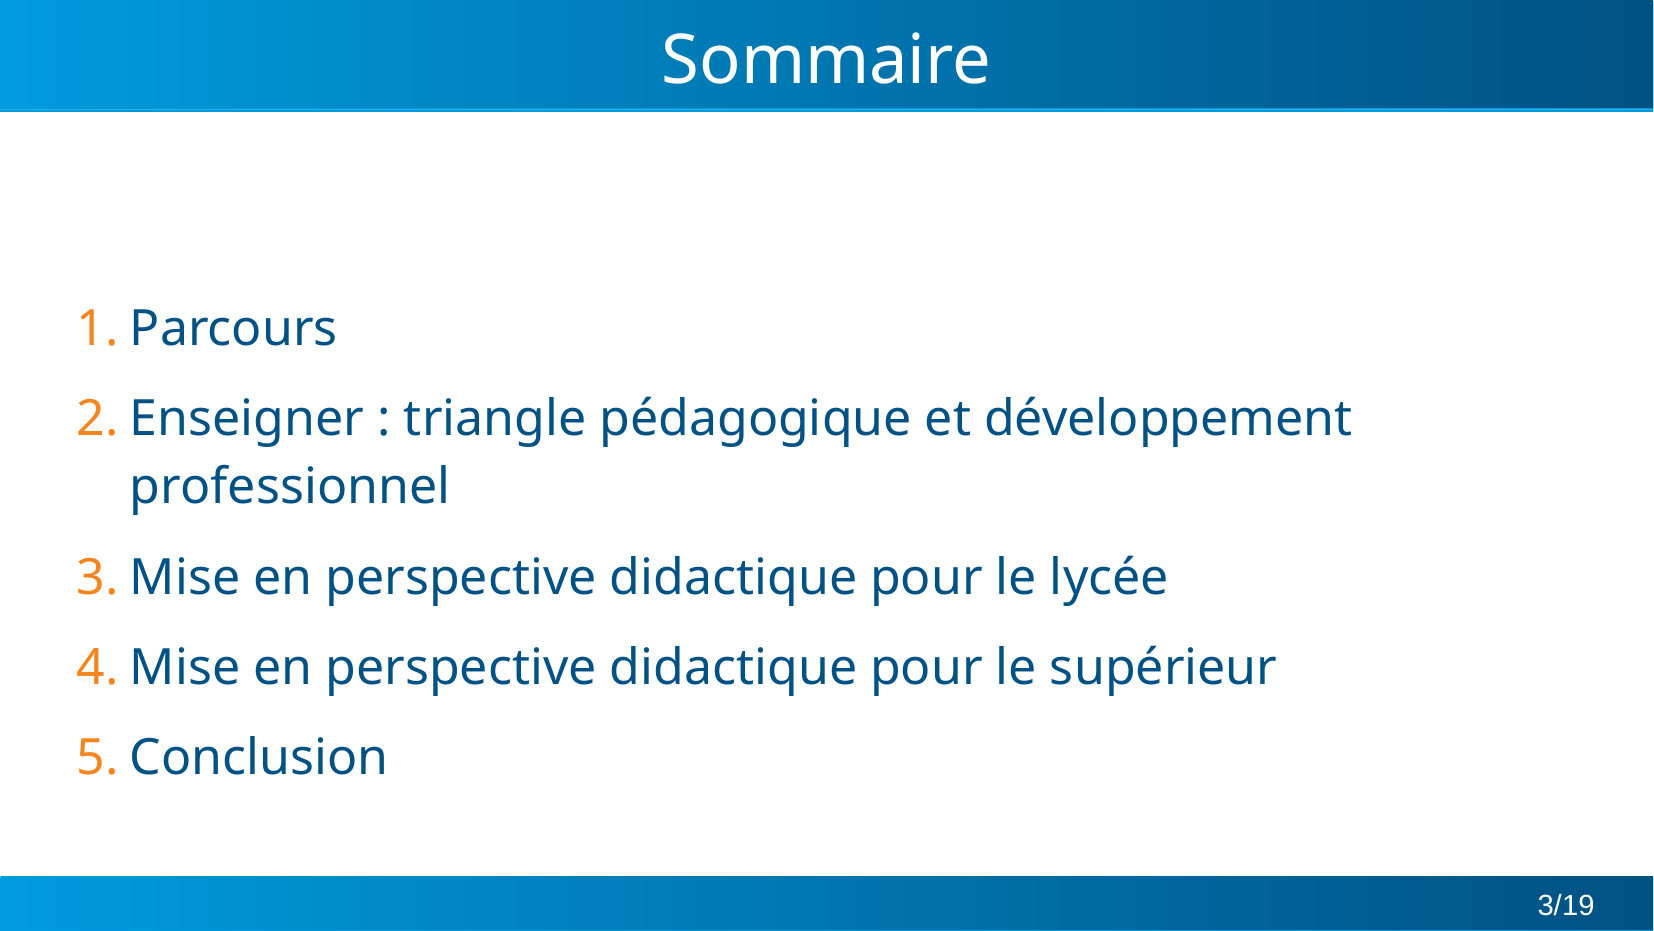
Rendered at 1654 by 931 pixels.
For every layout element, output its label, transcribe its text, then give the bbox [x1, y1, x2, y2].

list Parcours Enseigner : triangle pédagogique et développement professionnel Mise en perspective didactique pour le lycée Mise en perspective didactique pour le supérieur Conclusion [59, 291, 1595, 757]
title Sommaire [59, 17, 1595, 97]
